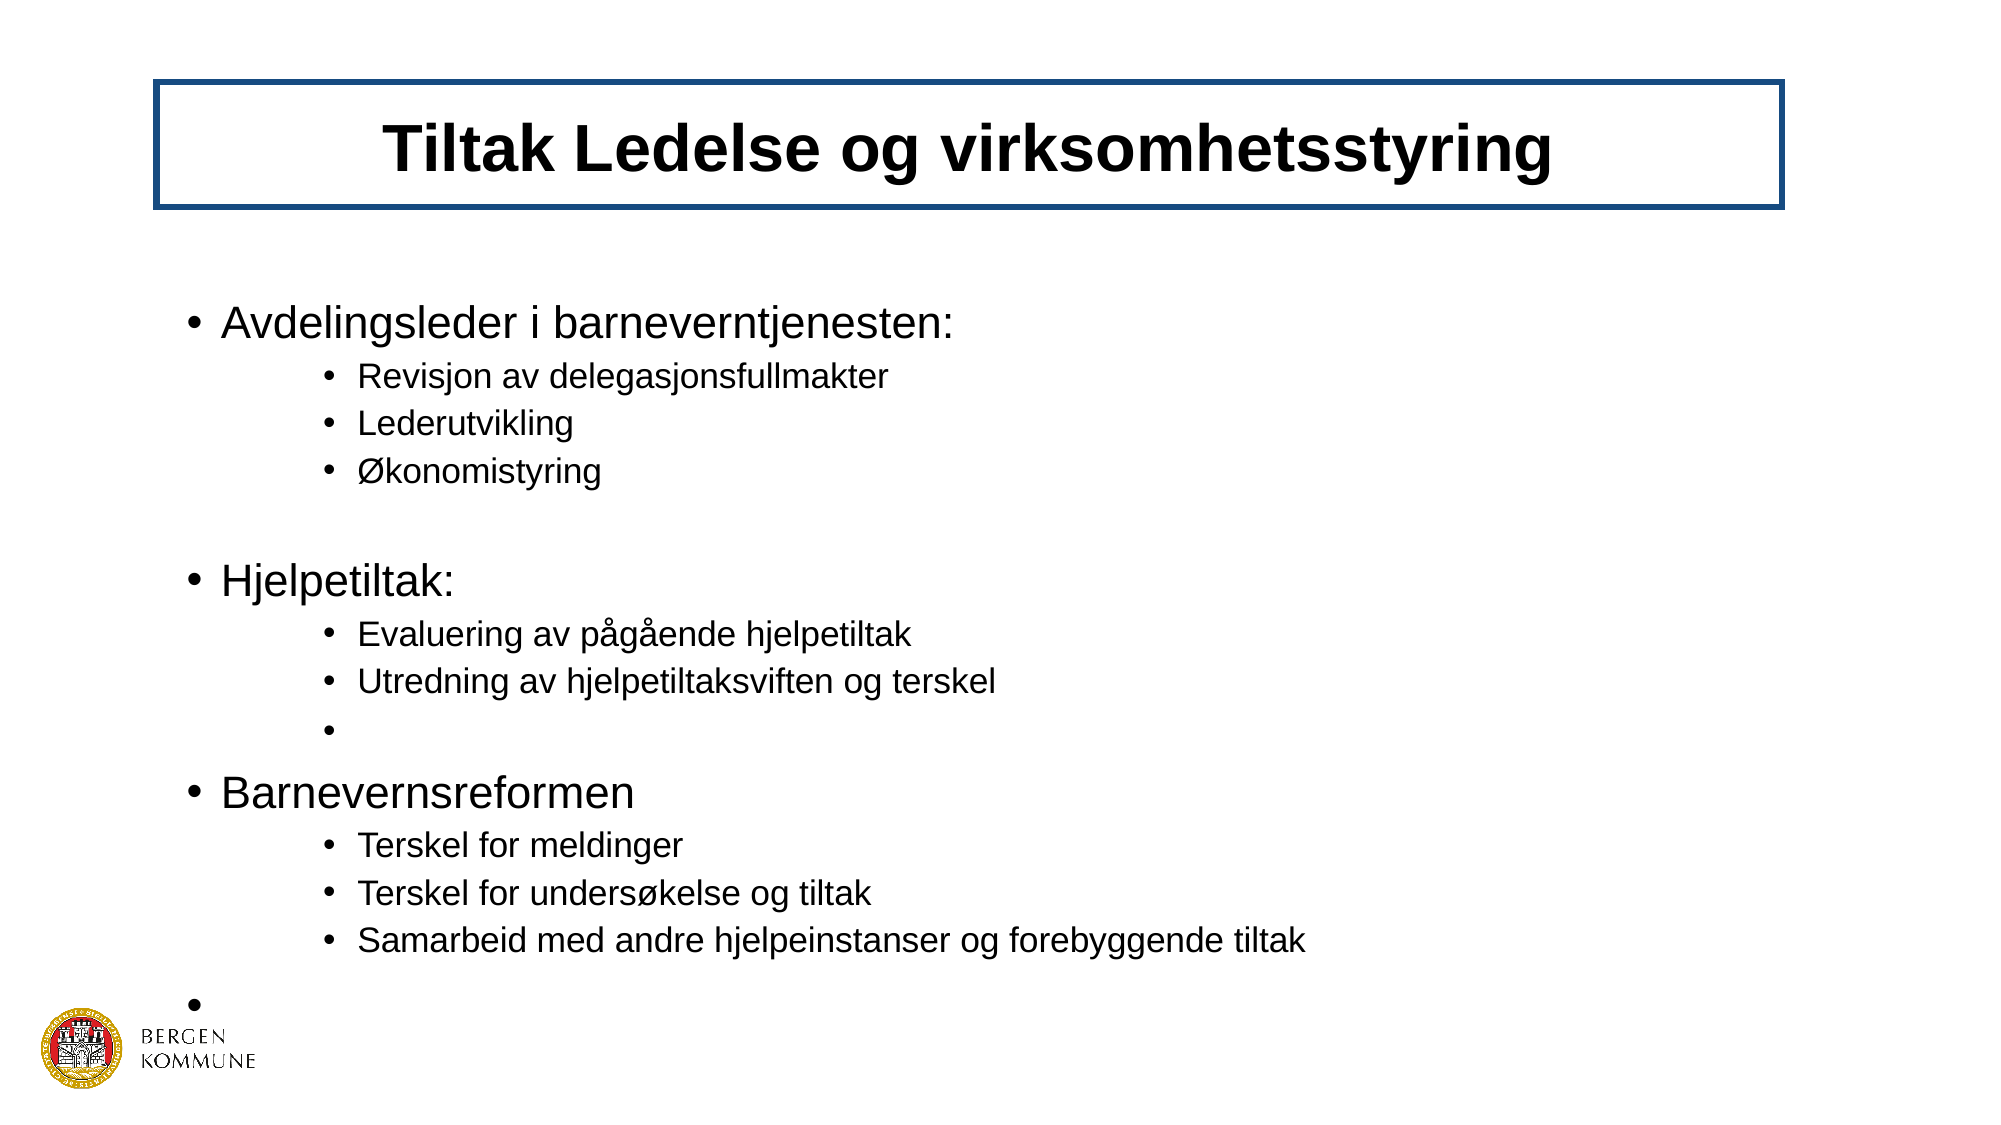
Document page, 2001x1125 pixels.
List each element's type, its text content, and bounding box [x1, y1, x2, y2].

text_box Tiltak Ledelse og virksomhetsstyring [157, 82, 1782, 207]
list Avdelingsleder i barneverntjenesten: Revisjon av delegasjonsfullmakter Lederutvikling Økonomistyring Hjelpetiltak: Evaluering av pågående hjelpetiltak Utredning av hjelpetiltaksviften og terskel Barnevernsreformen Terskel for meldinger Terskel for undersøkelse og tiltak Samarbeid med andre hjelpeinstanser og forebyggende tiltak [186, 299, 1863, 965]
